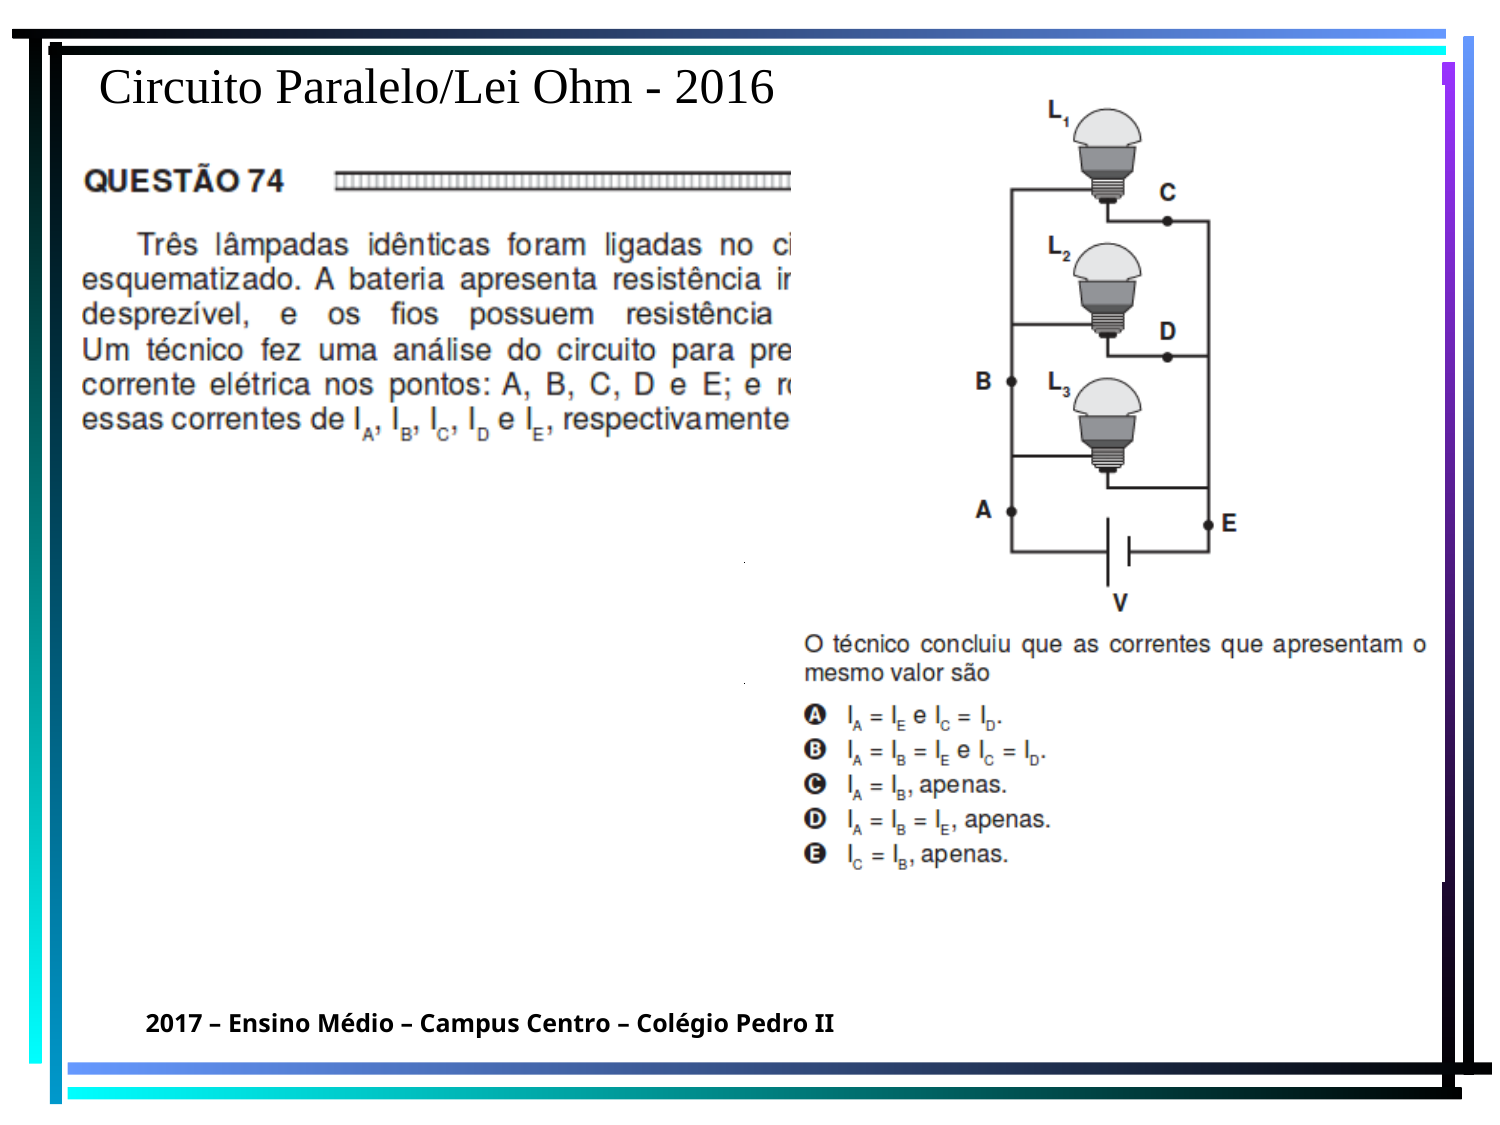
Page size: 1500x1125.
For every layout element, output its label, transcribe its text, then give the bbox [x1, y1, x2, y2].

text_box 2017 – Ensino Médio – Campus Centro – Colégio Pedro II [130, 1001, 851, 1047]
title Circuito Paralelo/Lei Ohm - 2016 [70, 47, 804, 130]
picture [0, 0, 1500, 1125]
